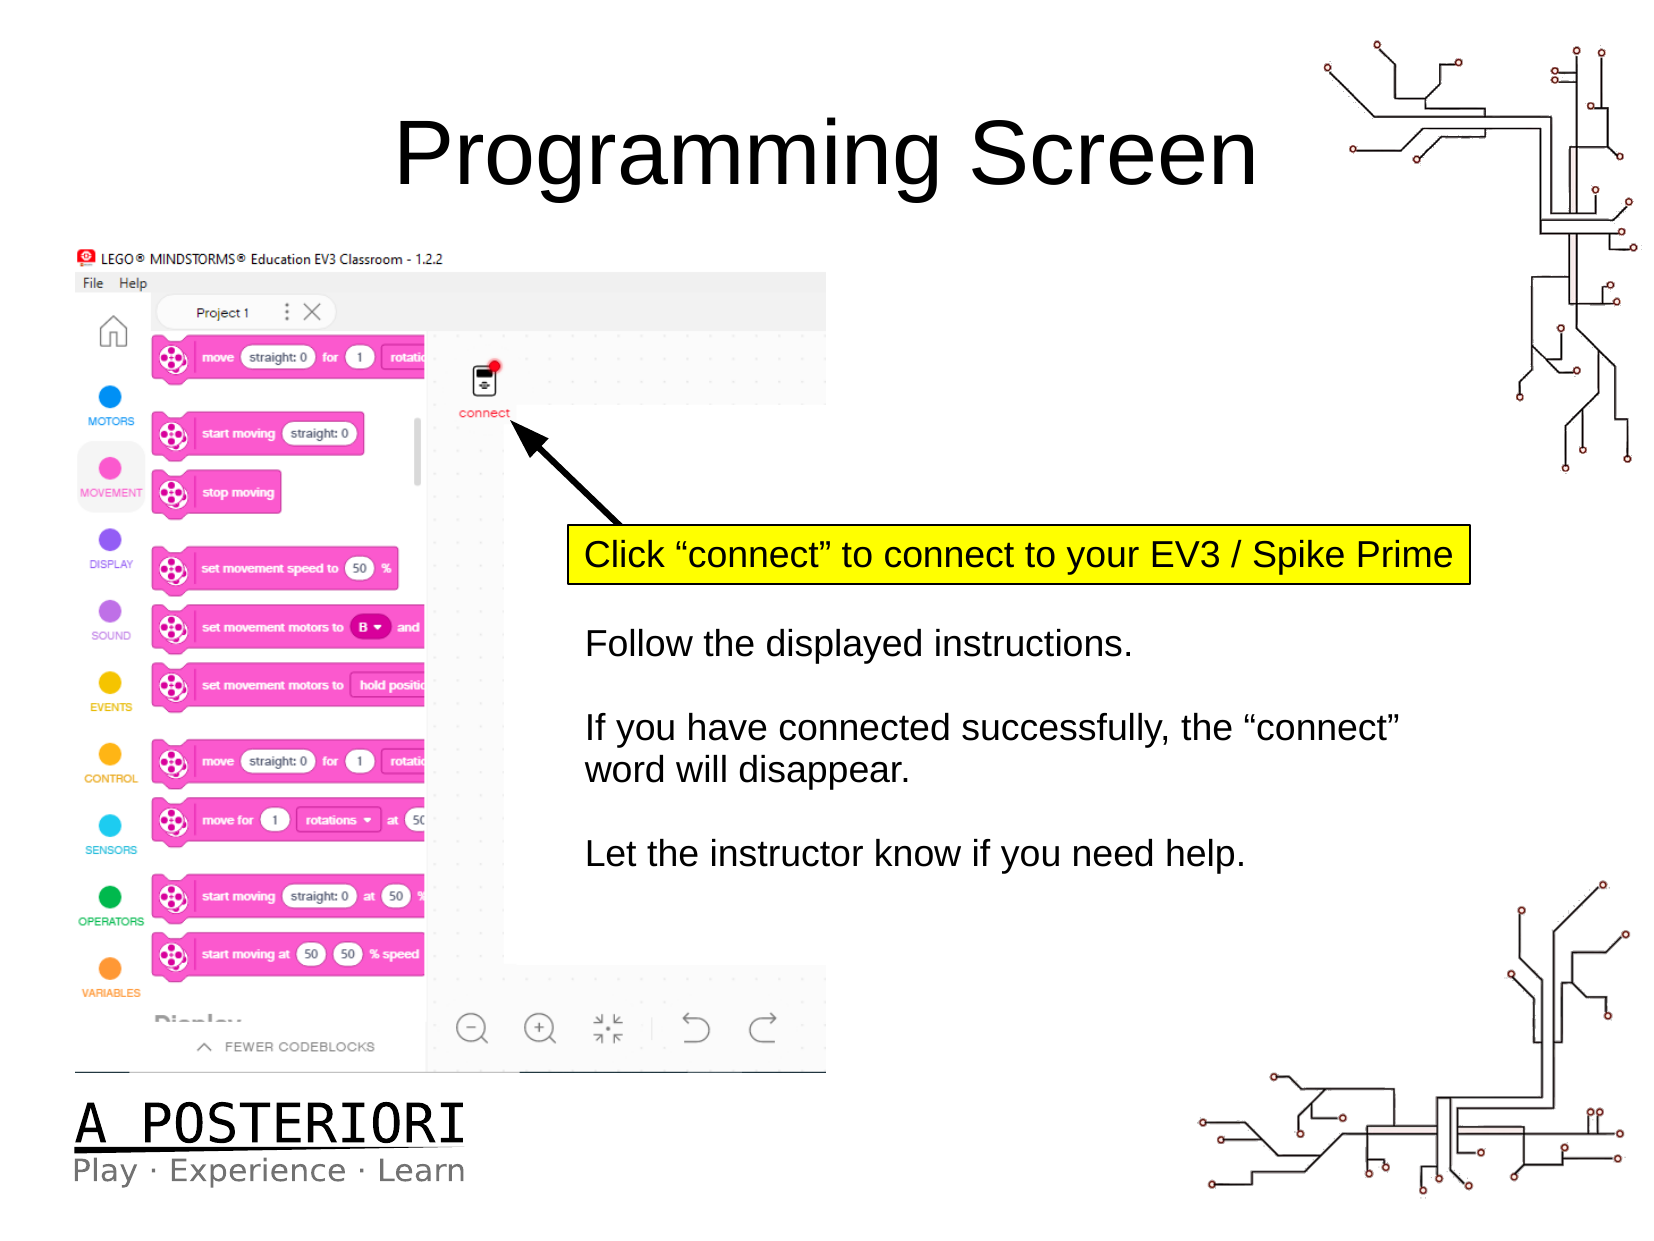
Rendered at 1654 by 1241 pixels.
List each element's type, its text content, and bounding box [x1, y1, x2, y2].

text_box Click “connect” to connect to your EV3 / Spike Prime [568, 525, 1471, 584]
picture [1305, 35, 1643, 495]
title Programming Screen [82, 49, 1571, 257]
picture [1177, 863, 1635, 1200]
text_box Follow the displayed instructions. If you have connected successfully, the “connect” word will disappear. Let the instructor know if you need help. [570, 615, 1471, 882]
picture [75, 246, 826, 1073]
